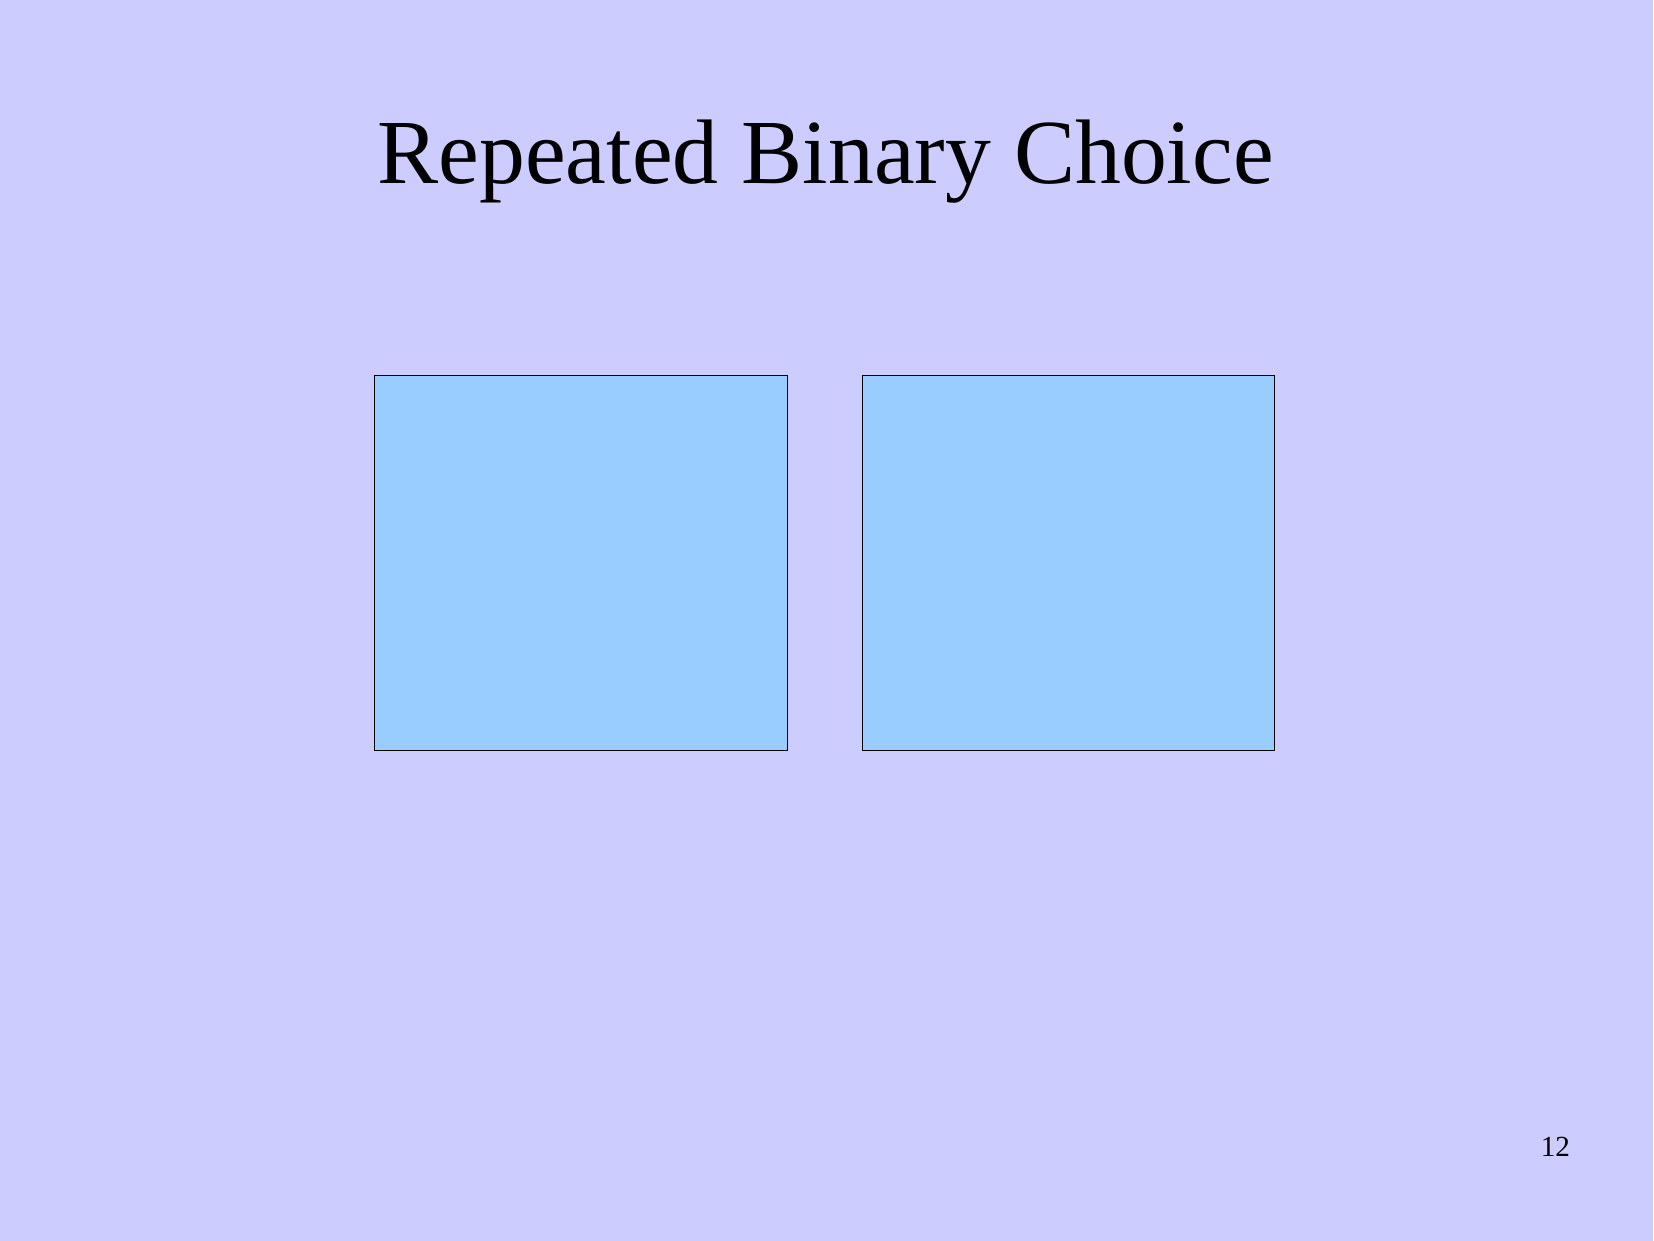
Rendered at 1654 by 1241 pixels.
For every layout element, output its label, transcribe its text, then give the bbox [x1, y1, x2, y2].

title Repeated Binary Choice [82, 49, 1571, 257]
text_box [374, 375, 788, 751]
text_box [862, 375, 1275, 751]
